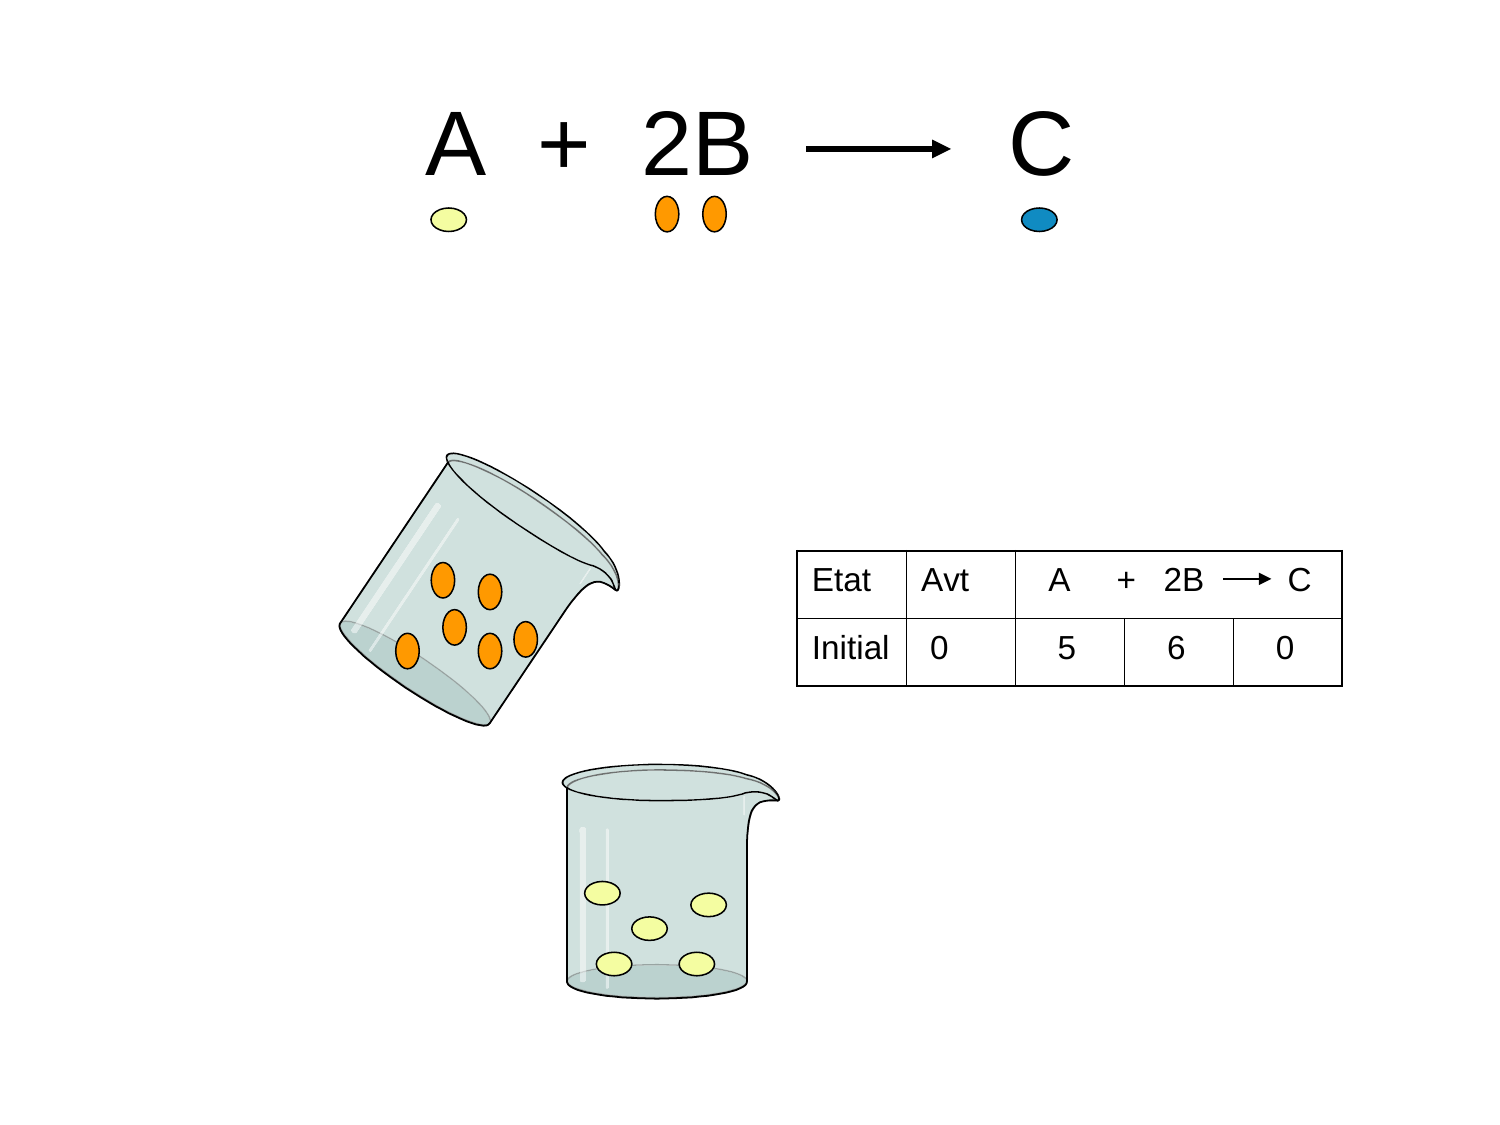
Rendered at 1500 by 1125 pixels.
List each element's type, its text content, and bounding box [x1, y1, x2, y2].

table_cell 5 [1016, 619, 1124, 685]
text_box [596, 952, 632, 976]
table_header A + 2B C [1016, 552, 1341, 618]
table_header Avt [907, 552, 1015, 618]
table_header Etat [798, 552, 906, 618]
text_box [478, 633, 502, 669]
text_box [655, 196, 679, 232]
text_box [1021, 207, 1058, 232]
table_cell 6 [1125, 619, 1233, 685]
text_box [430, 207, 467, 232]
text_box [690, 893, 727, 917]
text_box [631, 916, 668, 941]
text_box [584, 881, 621, 905]
table_cell 0 [907, 619, 1015, 685]
text_box [513, 621, 538, 658]
table_cell 0 [1234, 619, 1341, 685]
text_box [478, 574, 502, 610]
picture [324, 438, 640, 758]
title A + 2B C [75, 45, 1426, 233]
table_cell Initial [798, 619, 906, 685]
picture [560, 763, 781, 1000]
text_box [702, 196, 727, 232]
text_box [395, 633, 420, 669]
text_box [679, 952, 715, 976]
text_box [442, 609, 467, 646]
text_box [431, 562, 455, 598]
